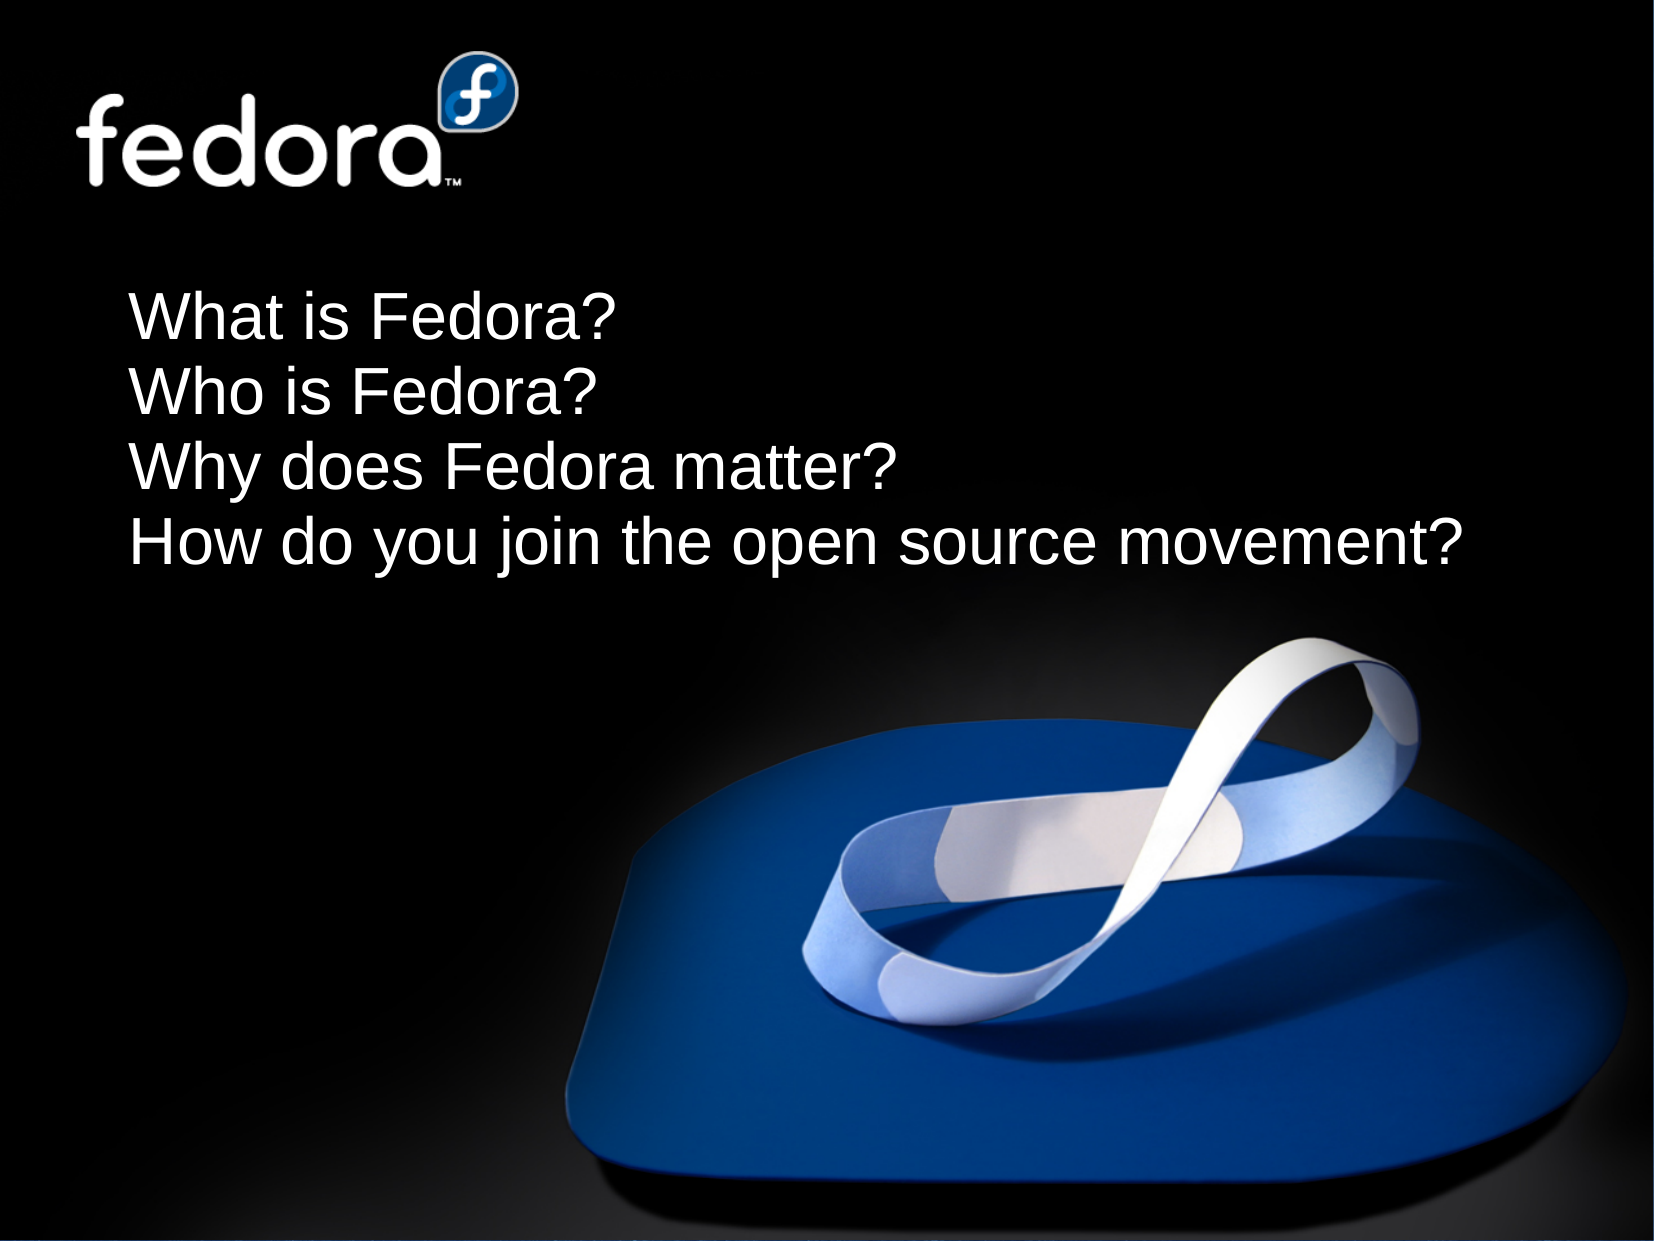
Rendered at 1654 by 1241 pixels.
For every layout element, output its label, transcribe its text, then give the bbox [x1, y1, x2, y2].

picture [0, 0, 1654, 1241]
text_box What is Fedora? Who is Fedora? Why does Fedora matter? How do you join the open source movement? [86, 0, 1576, 579]
